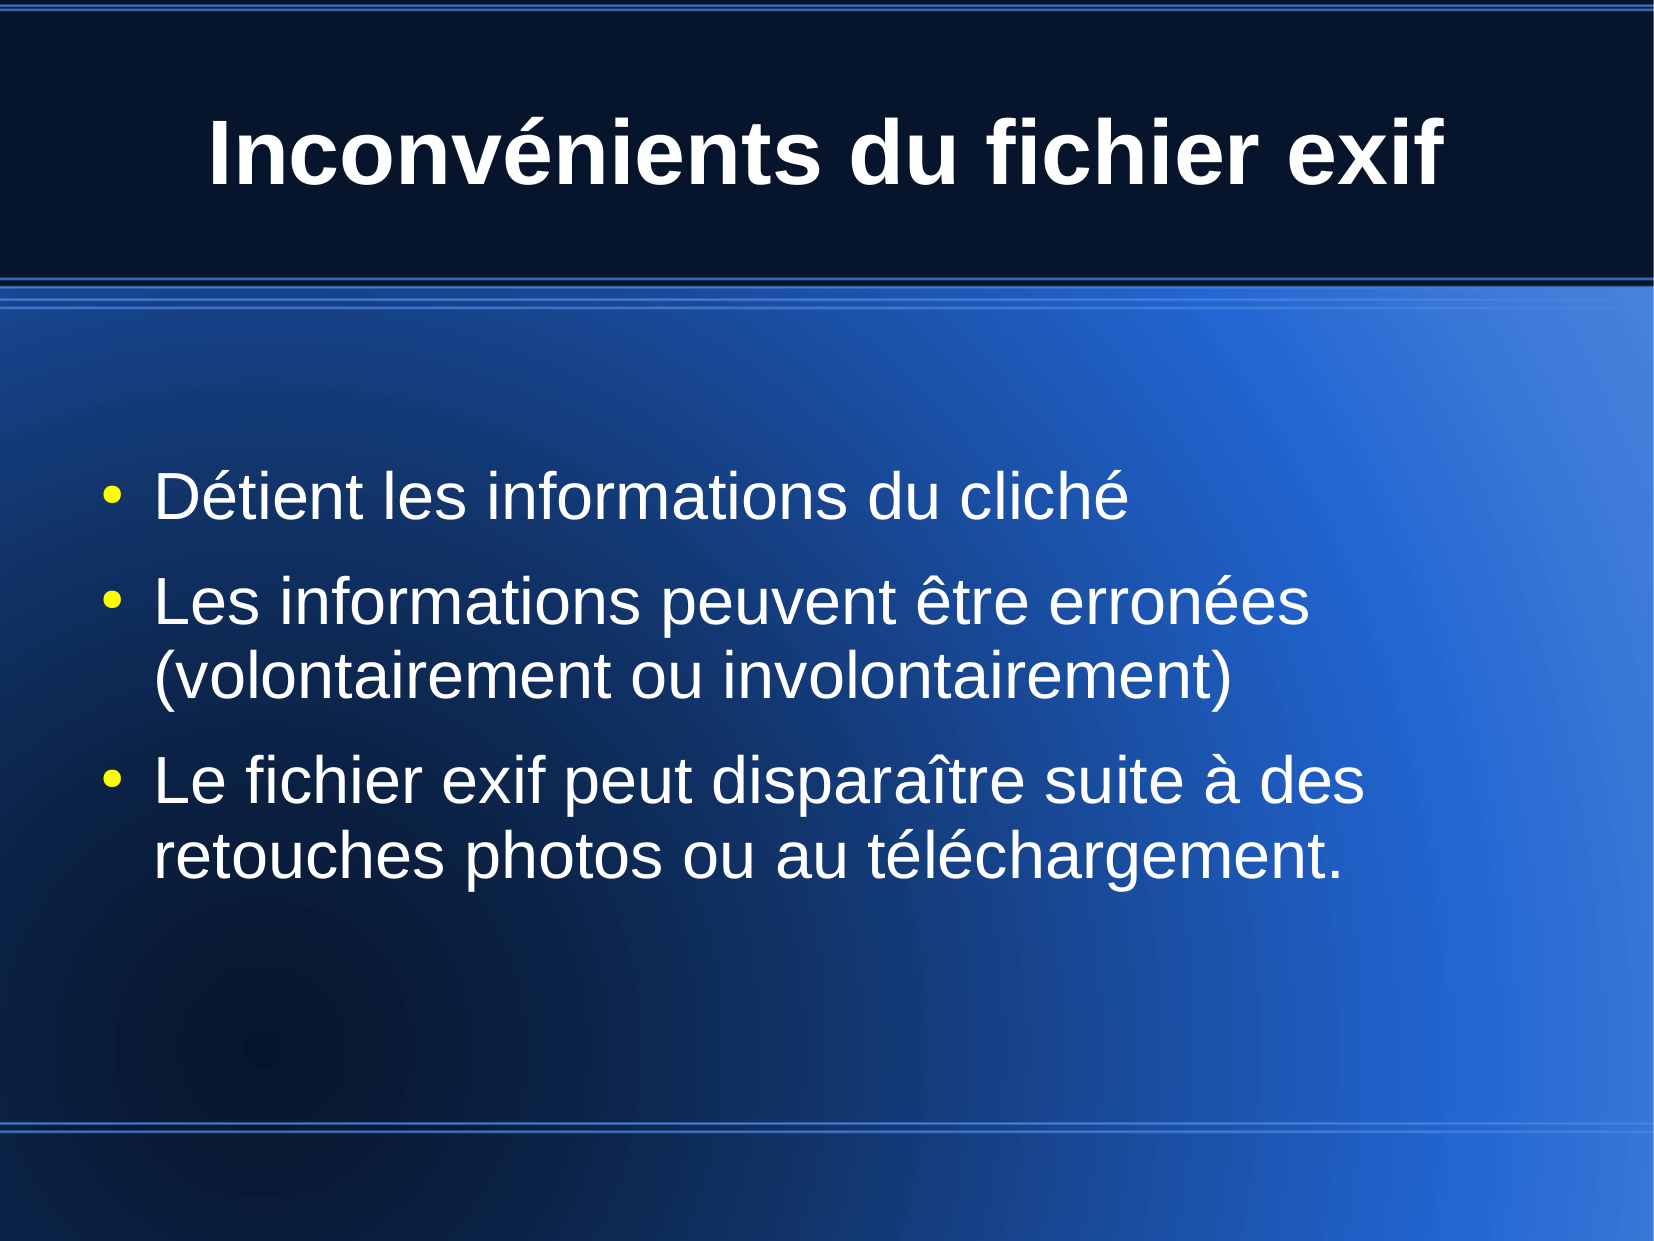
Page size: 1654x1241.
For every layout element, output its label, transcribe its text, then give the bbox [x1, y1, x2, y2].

title Inconvénients du fichier exif [82, 49, 1571, 257]
list Détient les informations du cliché Les informations peuvent être erronées (volontairement ou involontairement) Le fichier exif peut disparaître suite à des retouches photos ou au téléchargement. [82, 355, 1571, 1075]
picture [0, 0, 1654, 1241]
